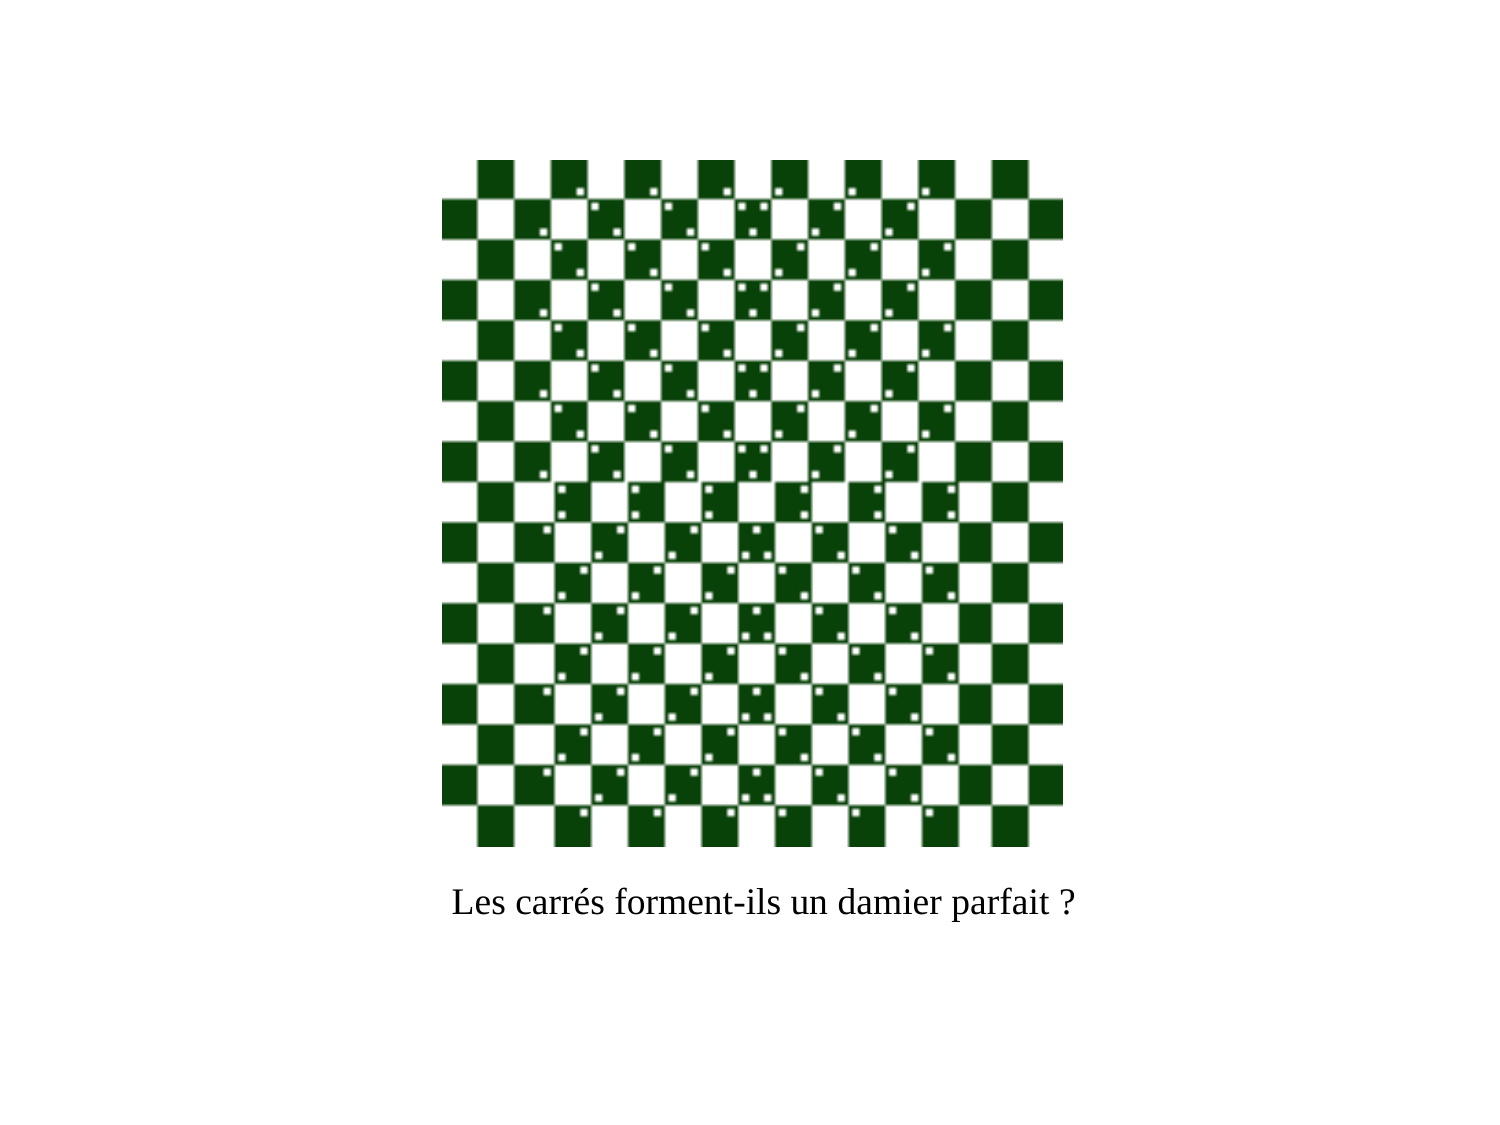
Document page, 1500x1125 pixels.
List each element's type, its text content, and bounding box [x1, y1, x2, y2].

text_box Les carrés forment-ils un damier parfait ? [436, 869, 1092, 930]
picture [442, 160, 1063, 847]
